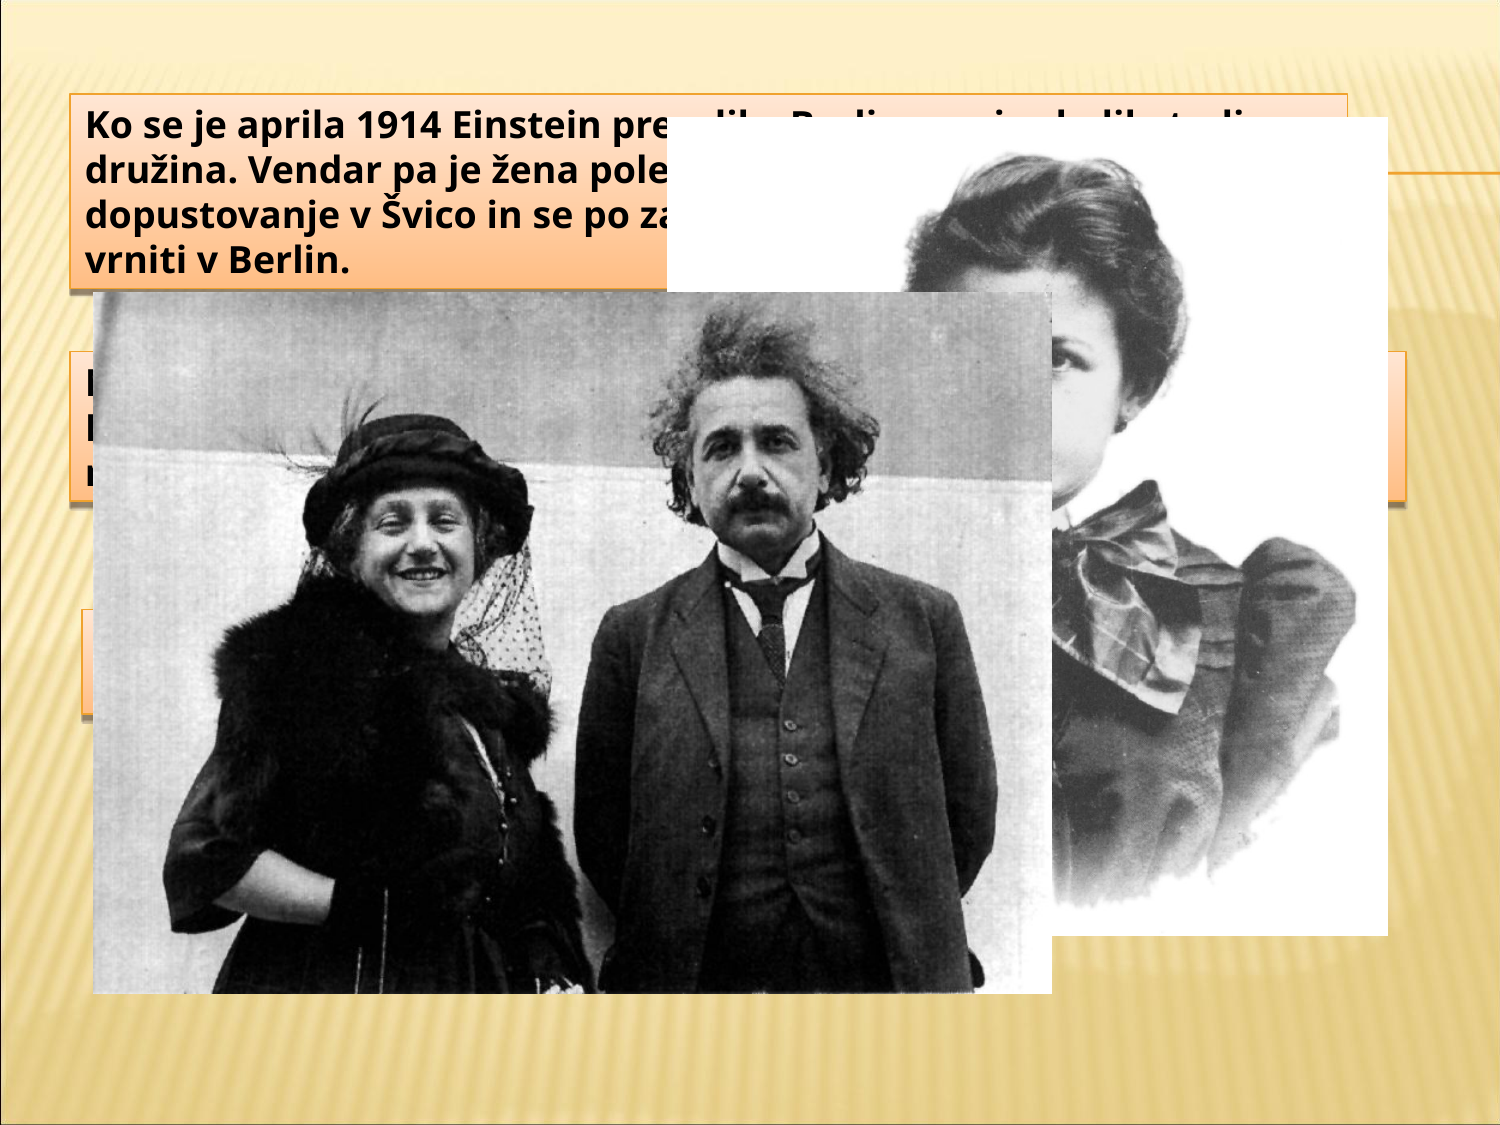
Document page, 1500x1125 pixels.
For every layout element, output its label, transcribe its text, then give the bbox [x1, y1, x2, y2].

text_box Leta 1919 se je poročil s svojo ovdovelo polsestrično Elso. [81, 609, 93, 715]
picture [0, 0, 1500, 1125]
text_box Ko se je aprila 1914 Einstein preselil v Berlin, mu je sledila tudi družina. Vendar pa je žena poleti 1914 skupaj s sinovoma odšla na dopustovanje v Švico in se po začetku I. svetovne vojne ni mogla vrniti v Berlin. [70, 93, 1348, 289]
